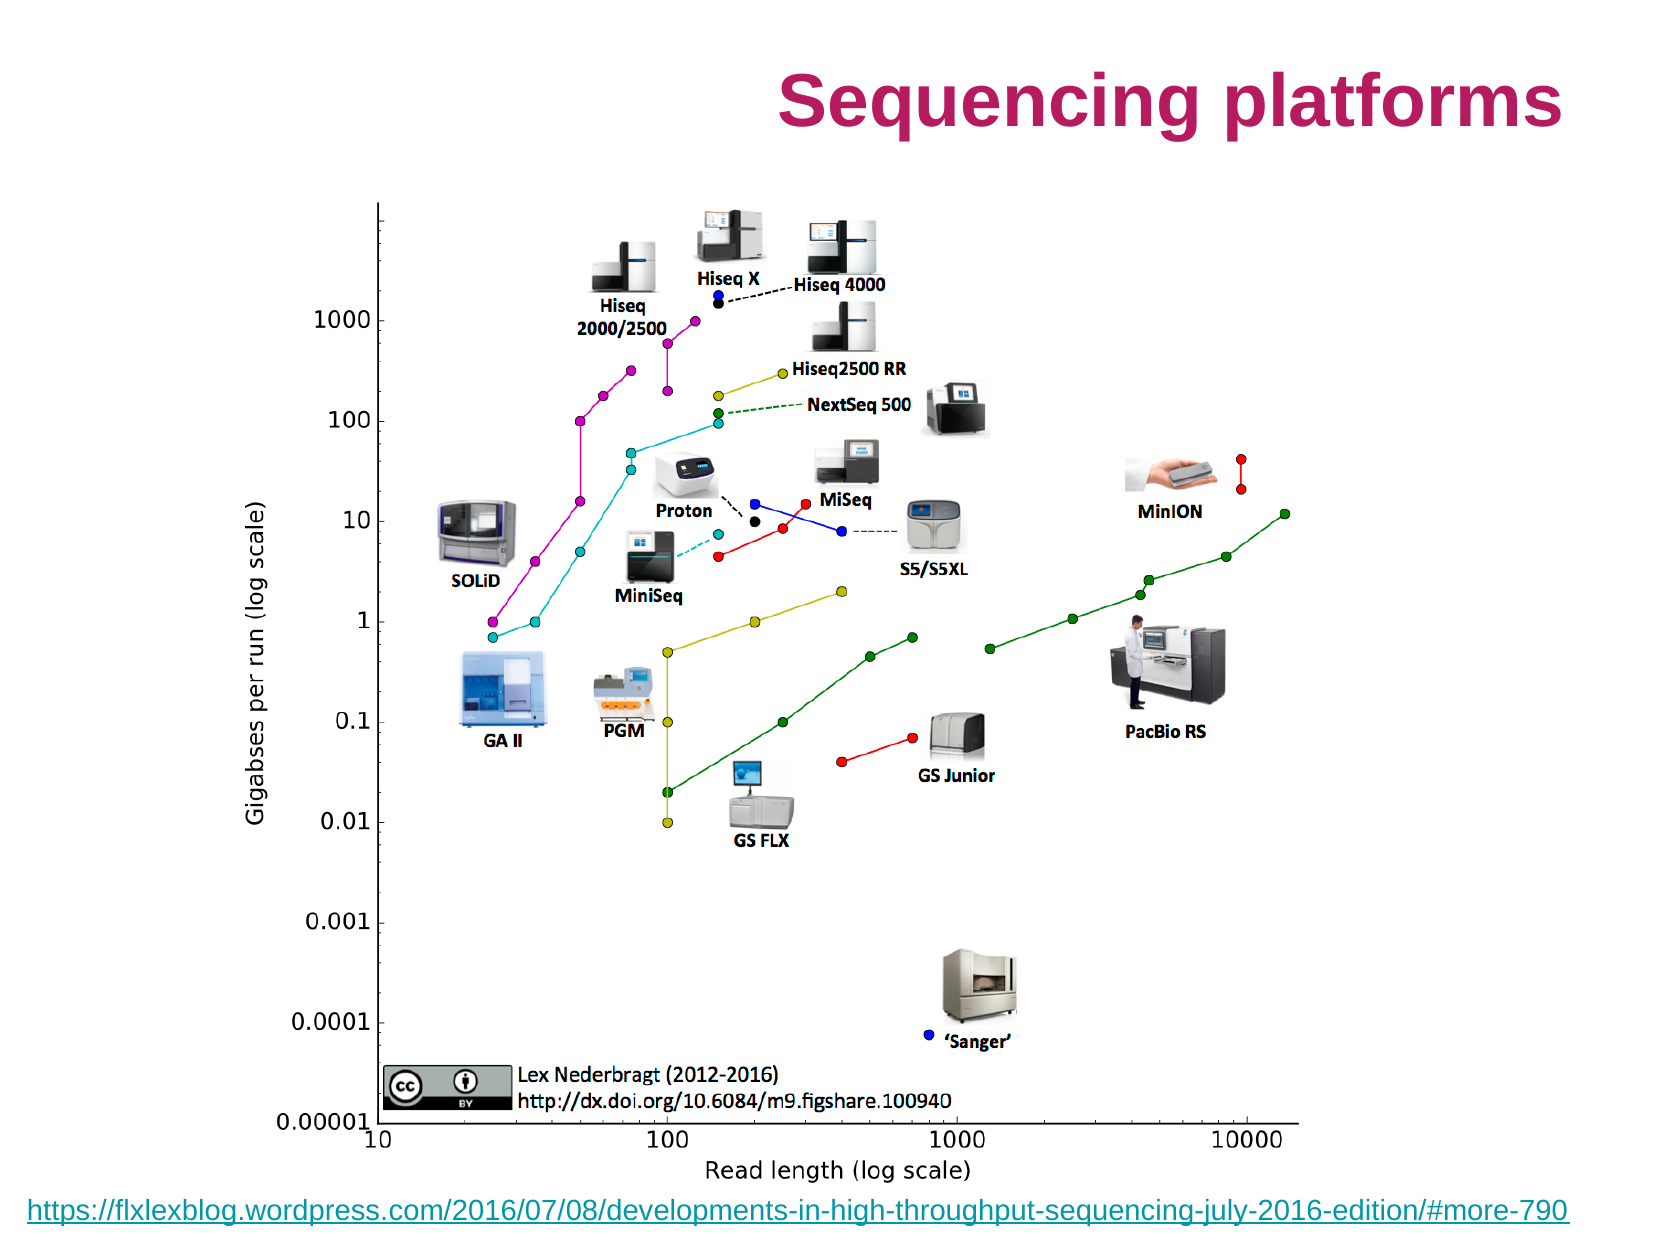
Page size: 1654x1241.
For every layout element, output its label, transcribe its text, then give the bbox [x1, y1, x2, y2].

text_box https://flxlexblog.wordpress.com/2016/07/08/developments-in-high-throughput-sequencing-july-2016-edition/#more-790 [11, 1190, 1654, 1228]
picture [200, 181, 1323, 1190]
text_box Sequencing platforms [76, 0, 1565, 193]
